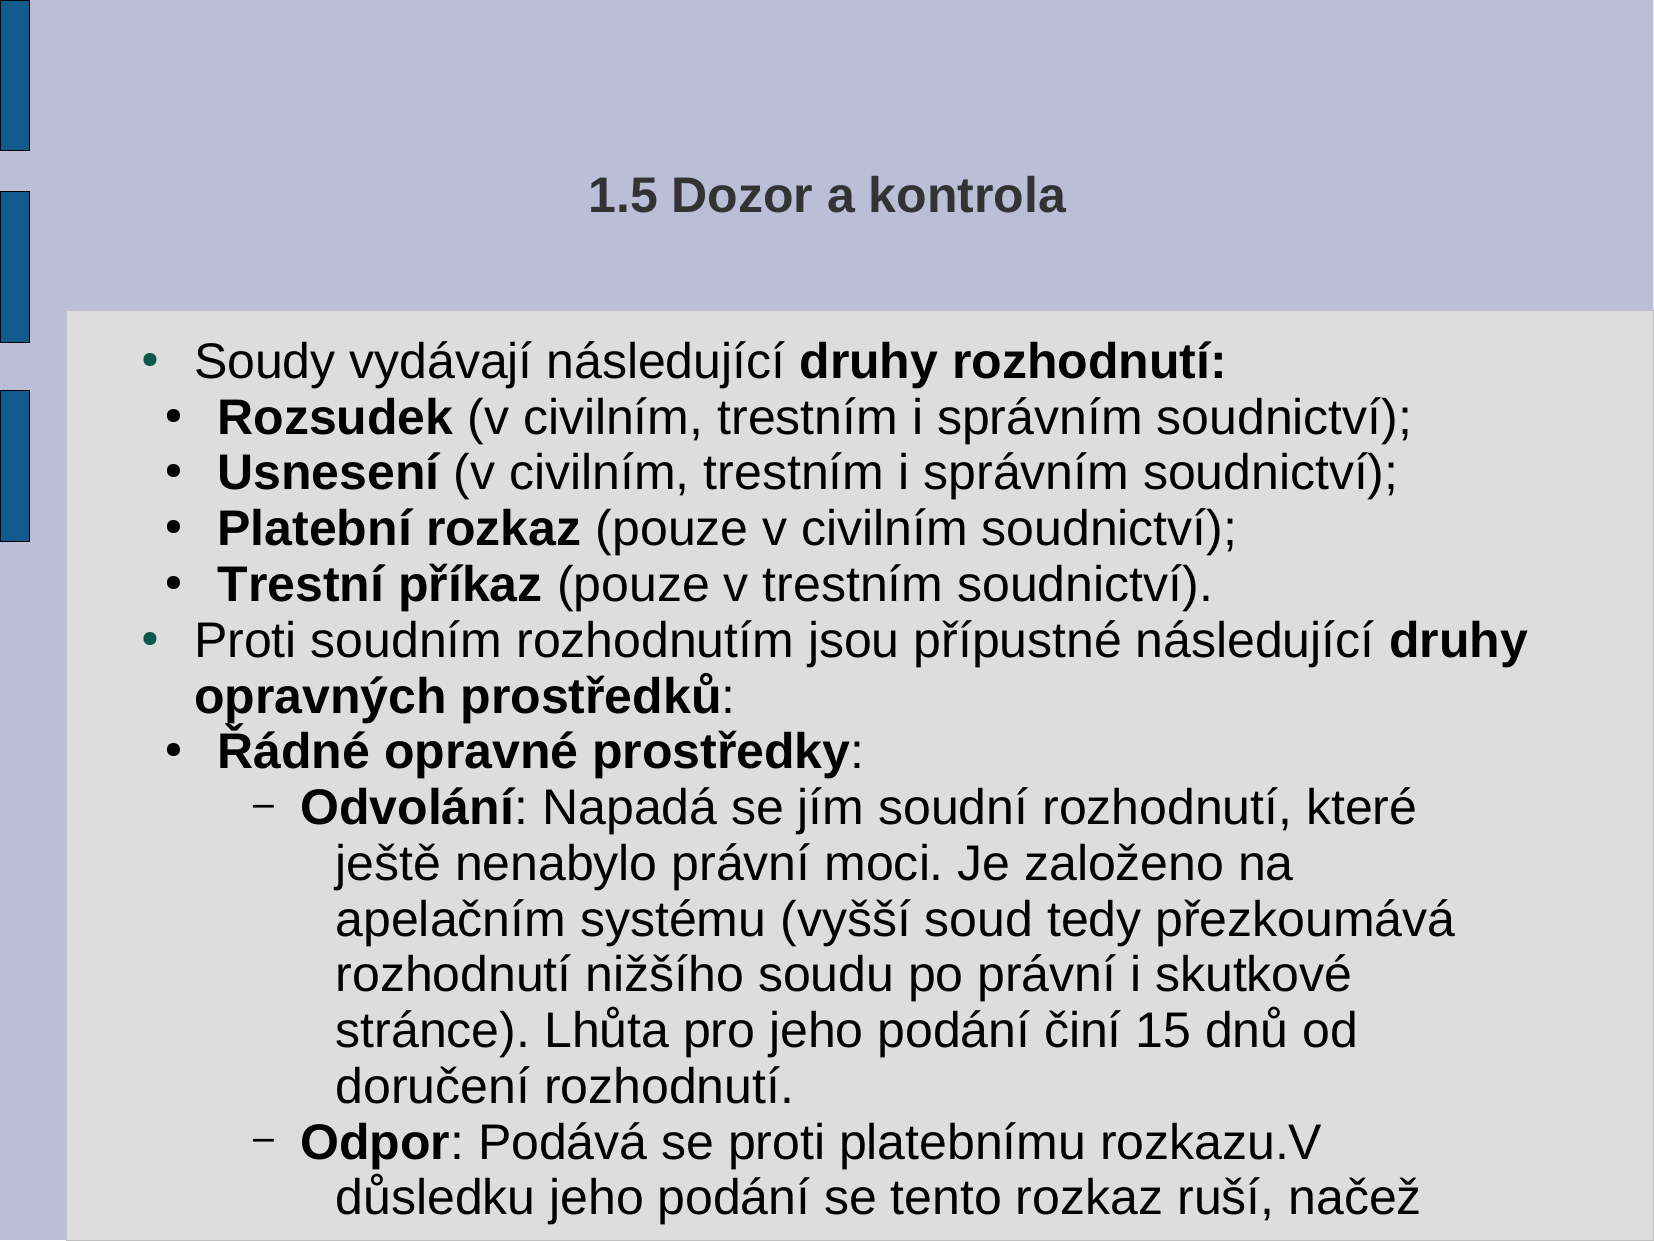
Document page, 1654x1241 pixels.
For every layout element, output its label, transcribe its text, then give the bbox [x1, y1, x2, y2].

list Soudy vydávají následující druhy rozhodnutí: Rozsudek (v civilním, trestním i správním soudnictví); Usnesení (v civilním, trestním i správním soudnictví); Platební rozkaz (pouze v civilním soudnictví); Trestní příkaz (pouze v trestním soudnictví). Proti soudním rozhodnutím jsou přípustné následující druhy opravných prostředků: Řádné opravné prostředky: Odvolání: Napadá se jím soudní rozhodnutí, které ještě nenabylo právní moci. Je založeno na apelačním systému (vyšší soud tedy přezkoumává rozhodnutí nižšího soudu po právní i skutkové stránce). Lhůta pro jeho podání činí 15 dnů od doručení rozhodnutí. Odpor: Podává se proti platebnímu rozkazu.V důsledku jeho podání se tento rozkaz ruší, načež [123, 333, 1536, 1241]
title 1.5 Dozor a kontrola [121, 91, 1534, 299]
